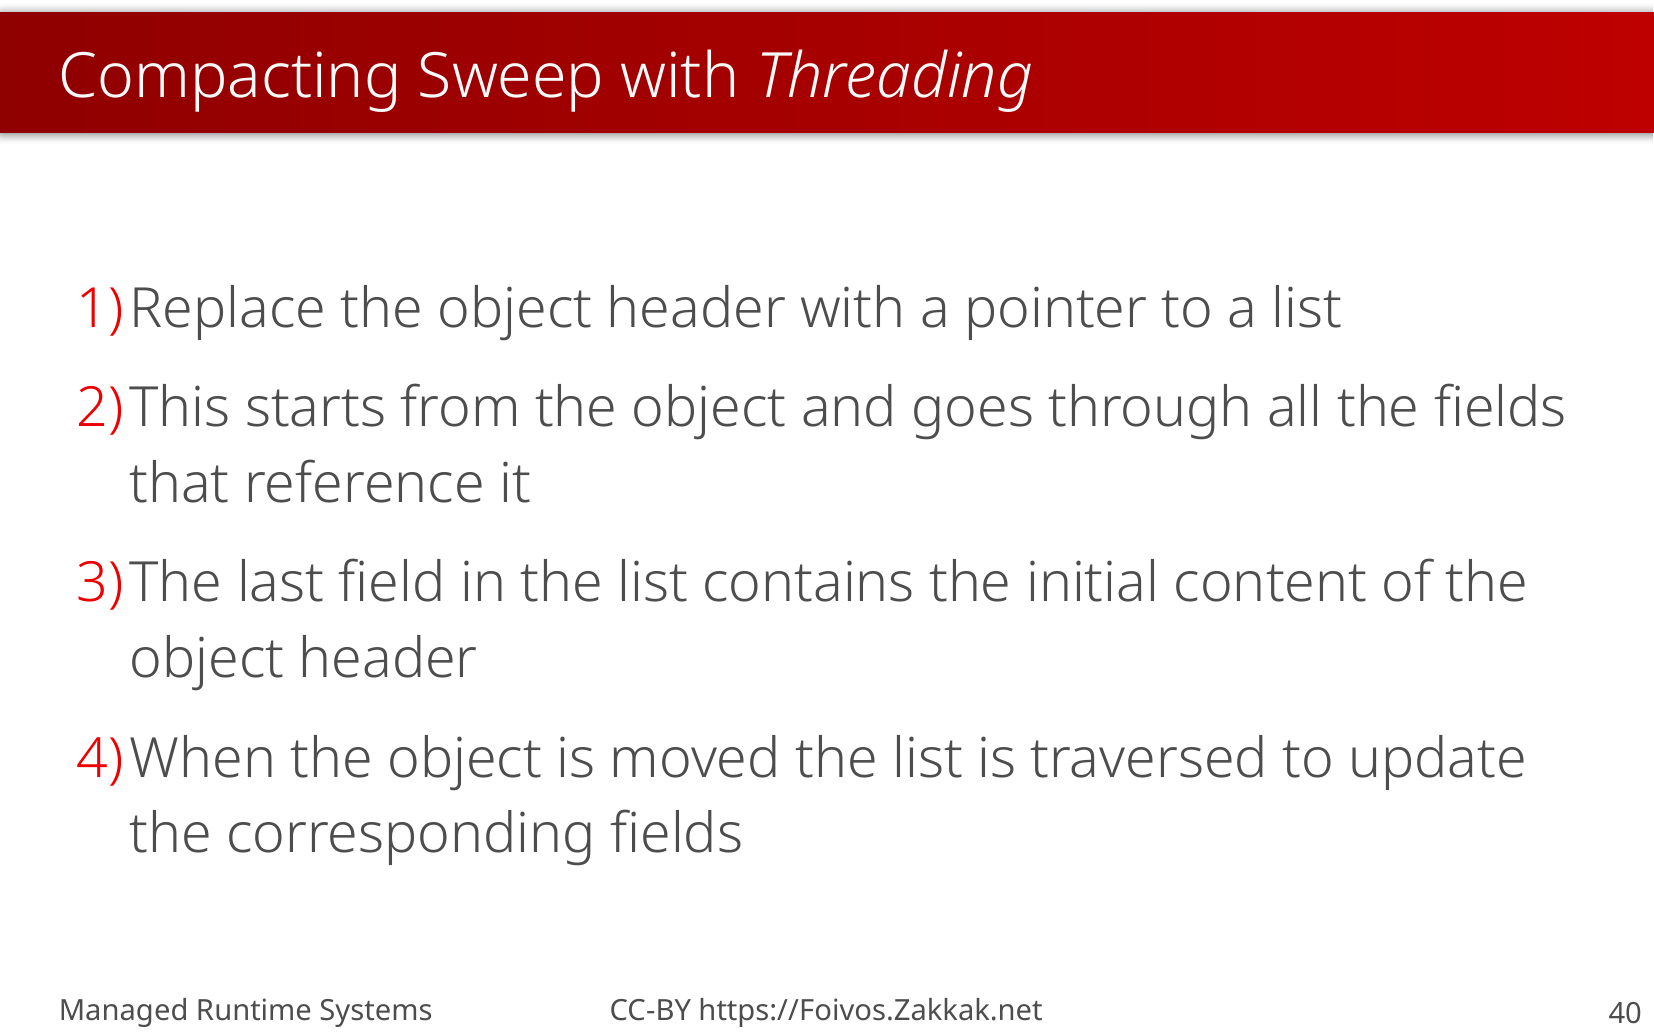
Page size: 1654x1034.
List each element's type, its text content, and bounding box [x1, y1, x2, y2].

title Compacting Sweep with Threading [58, 7, 1329, 139]
list Replace the object header with a pointer to a list This starts from the object and goes through all the fields that reference it The last field in the list contains the initial content of the object header When the object is moved the list is traversed to update the corresponding fields [58, 177, 1594, 960]
